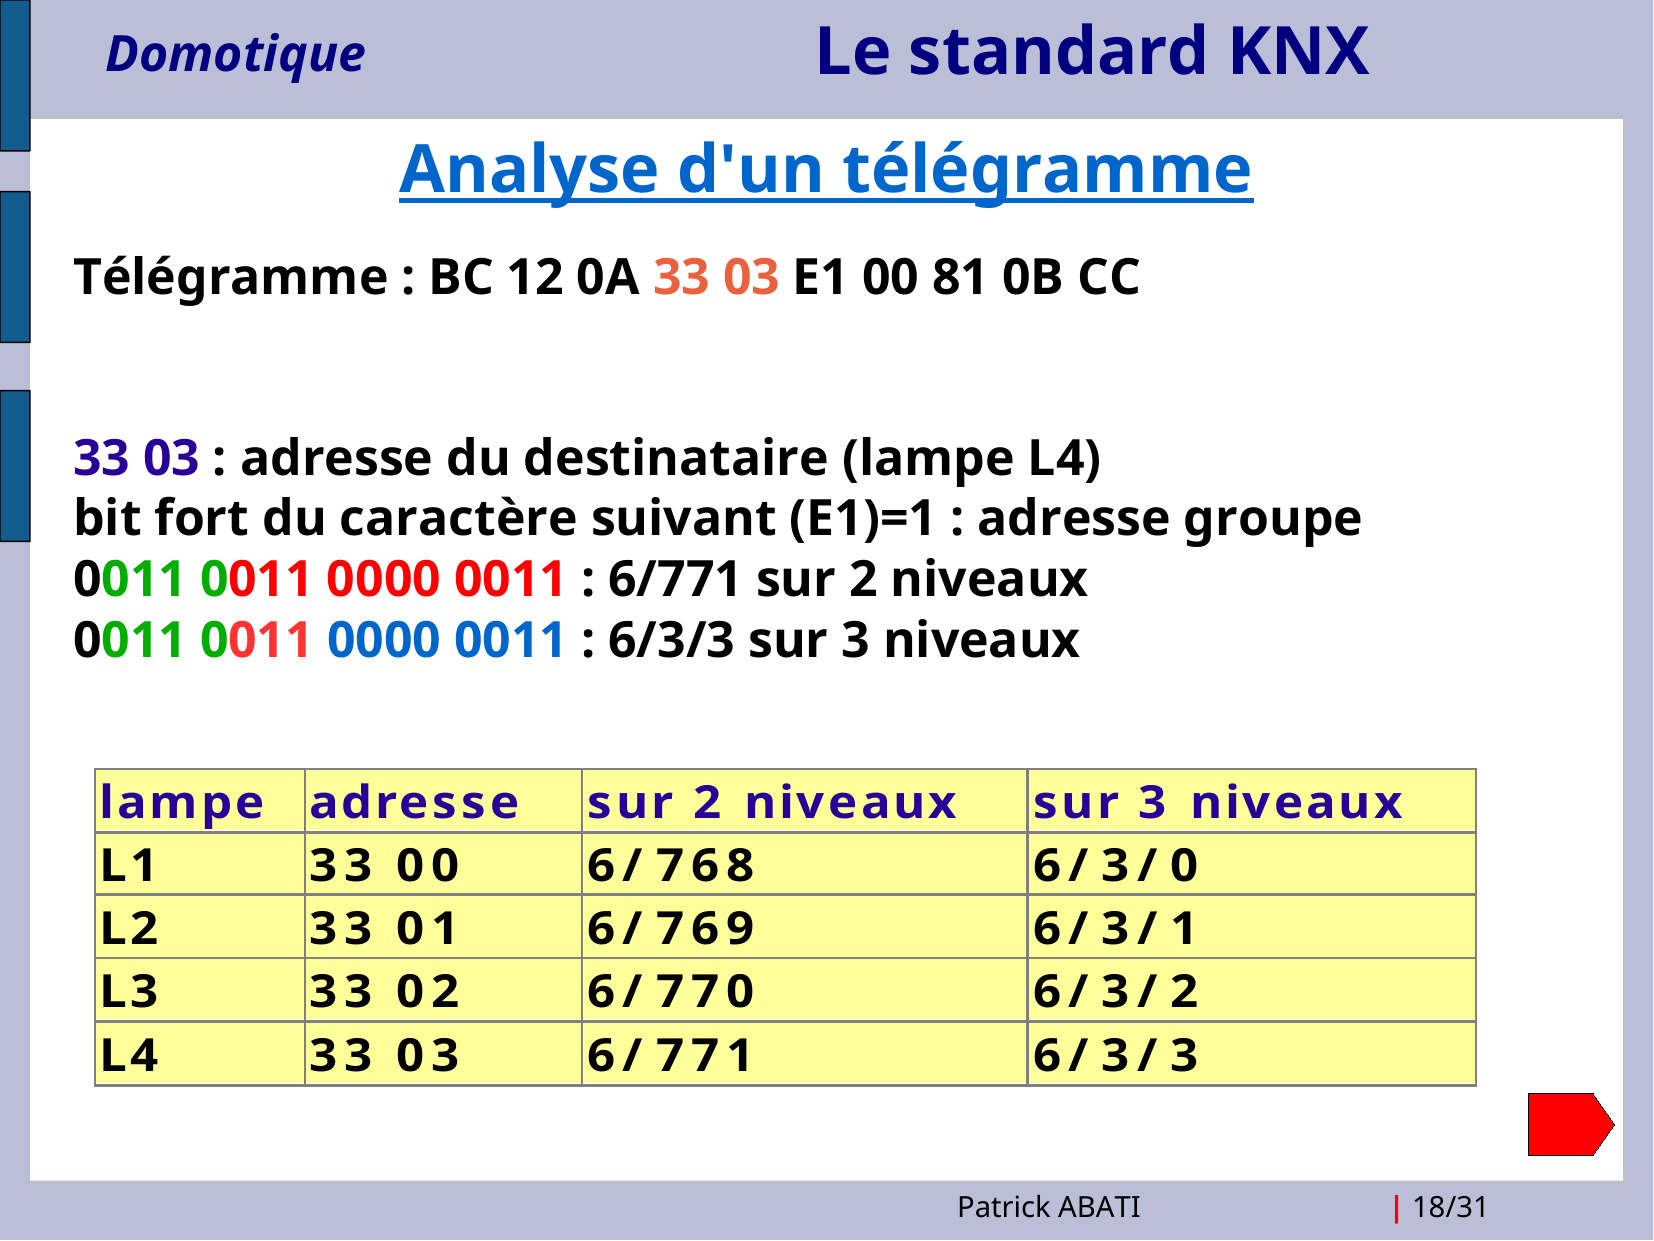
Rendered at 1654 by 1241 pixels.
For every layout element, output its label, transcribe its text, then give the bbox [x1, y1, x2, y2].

text_box [1528, 1093, 1615, 1156]
text_box Télégramme : BC 12 0A 33 03 E1 00 81 0B CC 33 03 : adresse du destinataire (lampe L4) bit fort du caractère suivant (E1)=1 : adresse groupe 0011 0011 0000 0011 : 6/771 sur 2 niveaux 0011 0011 0000 0011 : 6/3/3 sur 3 niveaux [58, 236, 1595, 674]
text_box Analyse d'un télégramme [29, 118, 1624, 215]
chart [88, 767, 1549, 1099]
